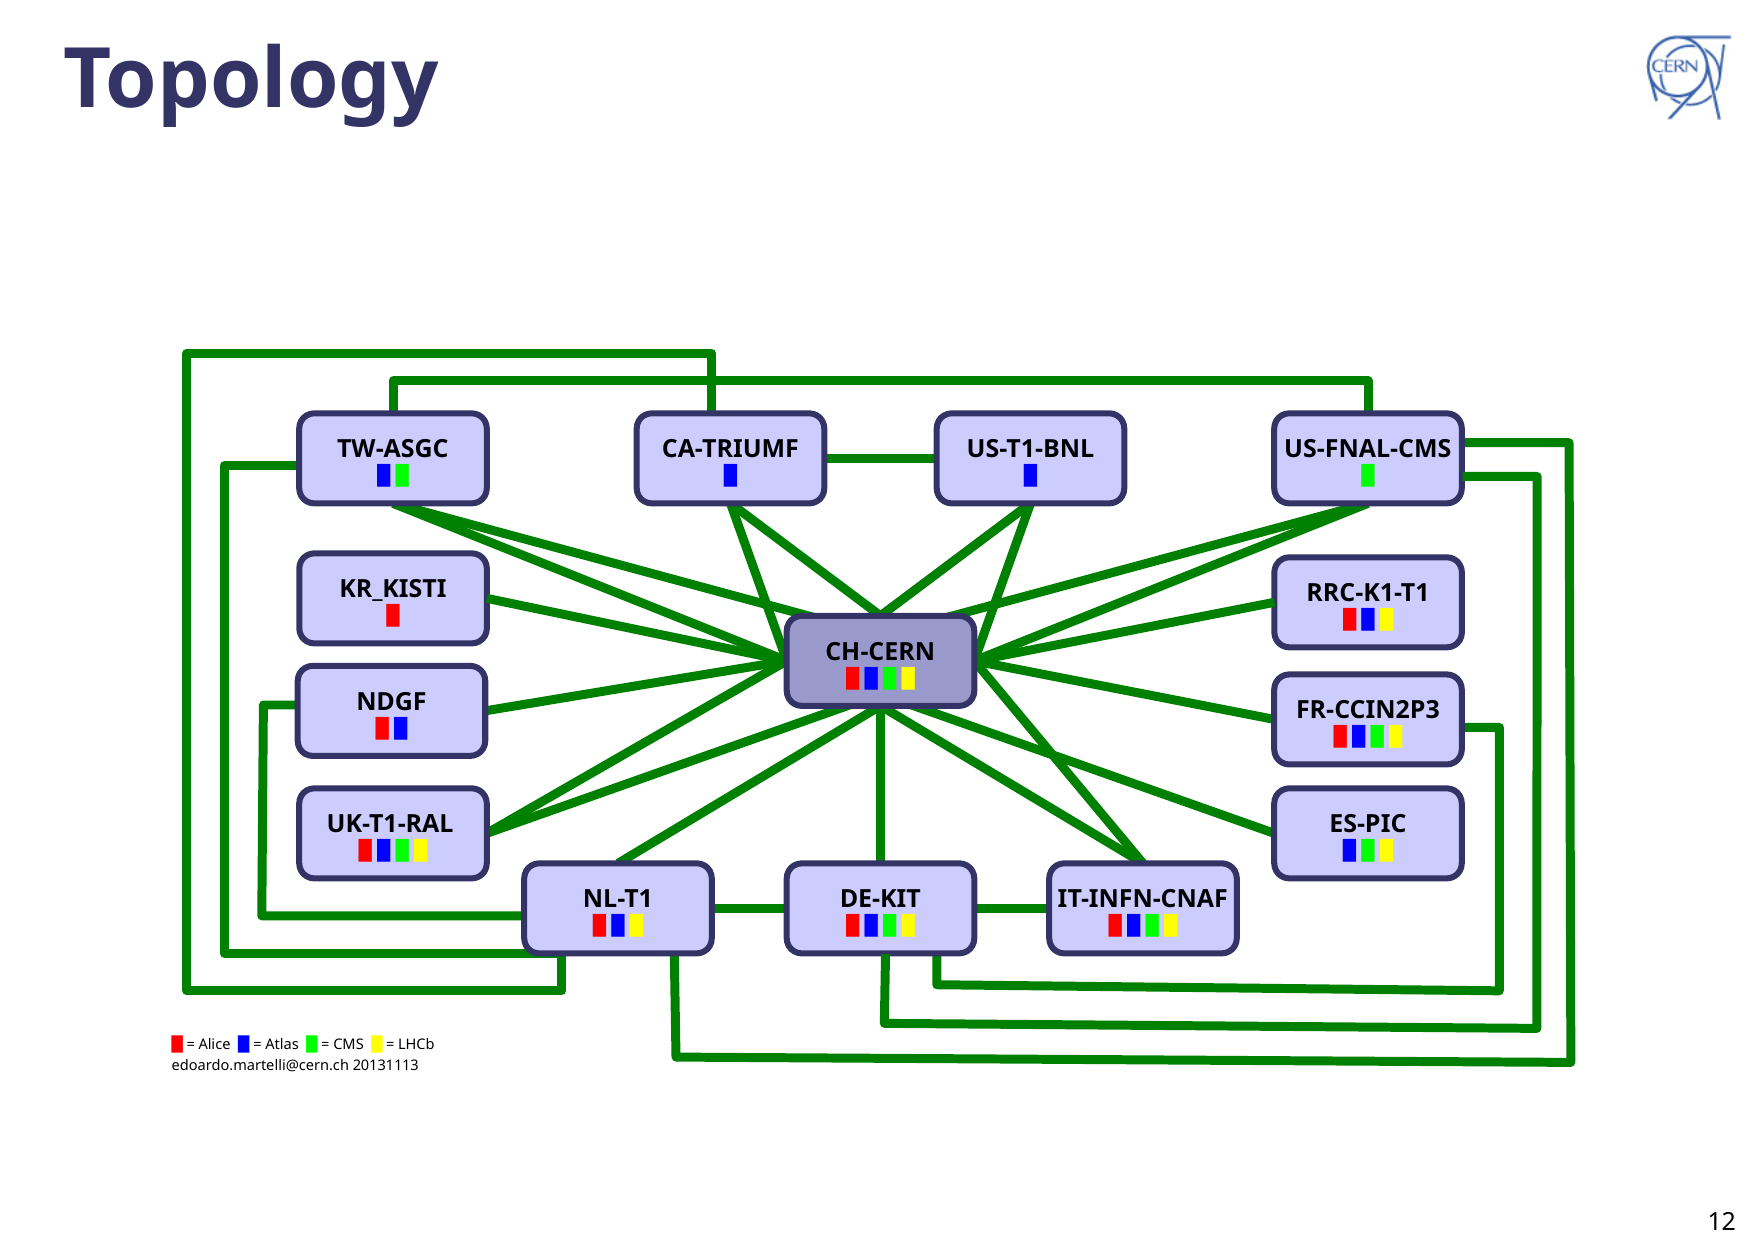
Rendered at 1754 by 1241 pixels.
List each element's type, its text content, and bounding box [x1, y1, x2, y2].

text_box US-FNAL-CMS █ [1274, 413, 1462, 504]
text_box ES-PIC █ █ █ [1274, 788, 1462, 879]
title Topology [63, 0, 1621, 166]
text_box NL-T1 █ █ █ [524, 863, 712, 954]
text_box DE-KIT █ █ █ █ [786, 863, 975, 954]
text_box IT-INFN-CNAF █ █ █ █ [1049, 863, 1237, 954]
text_box RRC-K1-T1 █ █ █ [1274, 557, 1462, 648]
picture [1646, 34, 1732, 120]
text_box CH-CERN █ █ █ █ [786, 615, 975, 706]
text_box CA-TRIUMF █ [636, 413, 825, 504]
text_box TW-ASGC █ █ [299, 413, 487, 504]
text_box █ = Alice █ = Atlas █ = CMS █ = LHCb edoardo.martelli@cern.ch 20131113 [171, 1032, 487, 1075]
text_box UK-T1-RAL █ █ █ █ [299, 788, 487, 879]
text_box KR_KISTI █ [299, 553, 487, 644]
text_box NDGF █ █ [297, 665, 486, 756]
text_box US-T1-BNL █ [936, 413, 1125, 504]
text_box FR-CCIN2P3 █ █ █ █ [1274, 674, 1462, 765]
